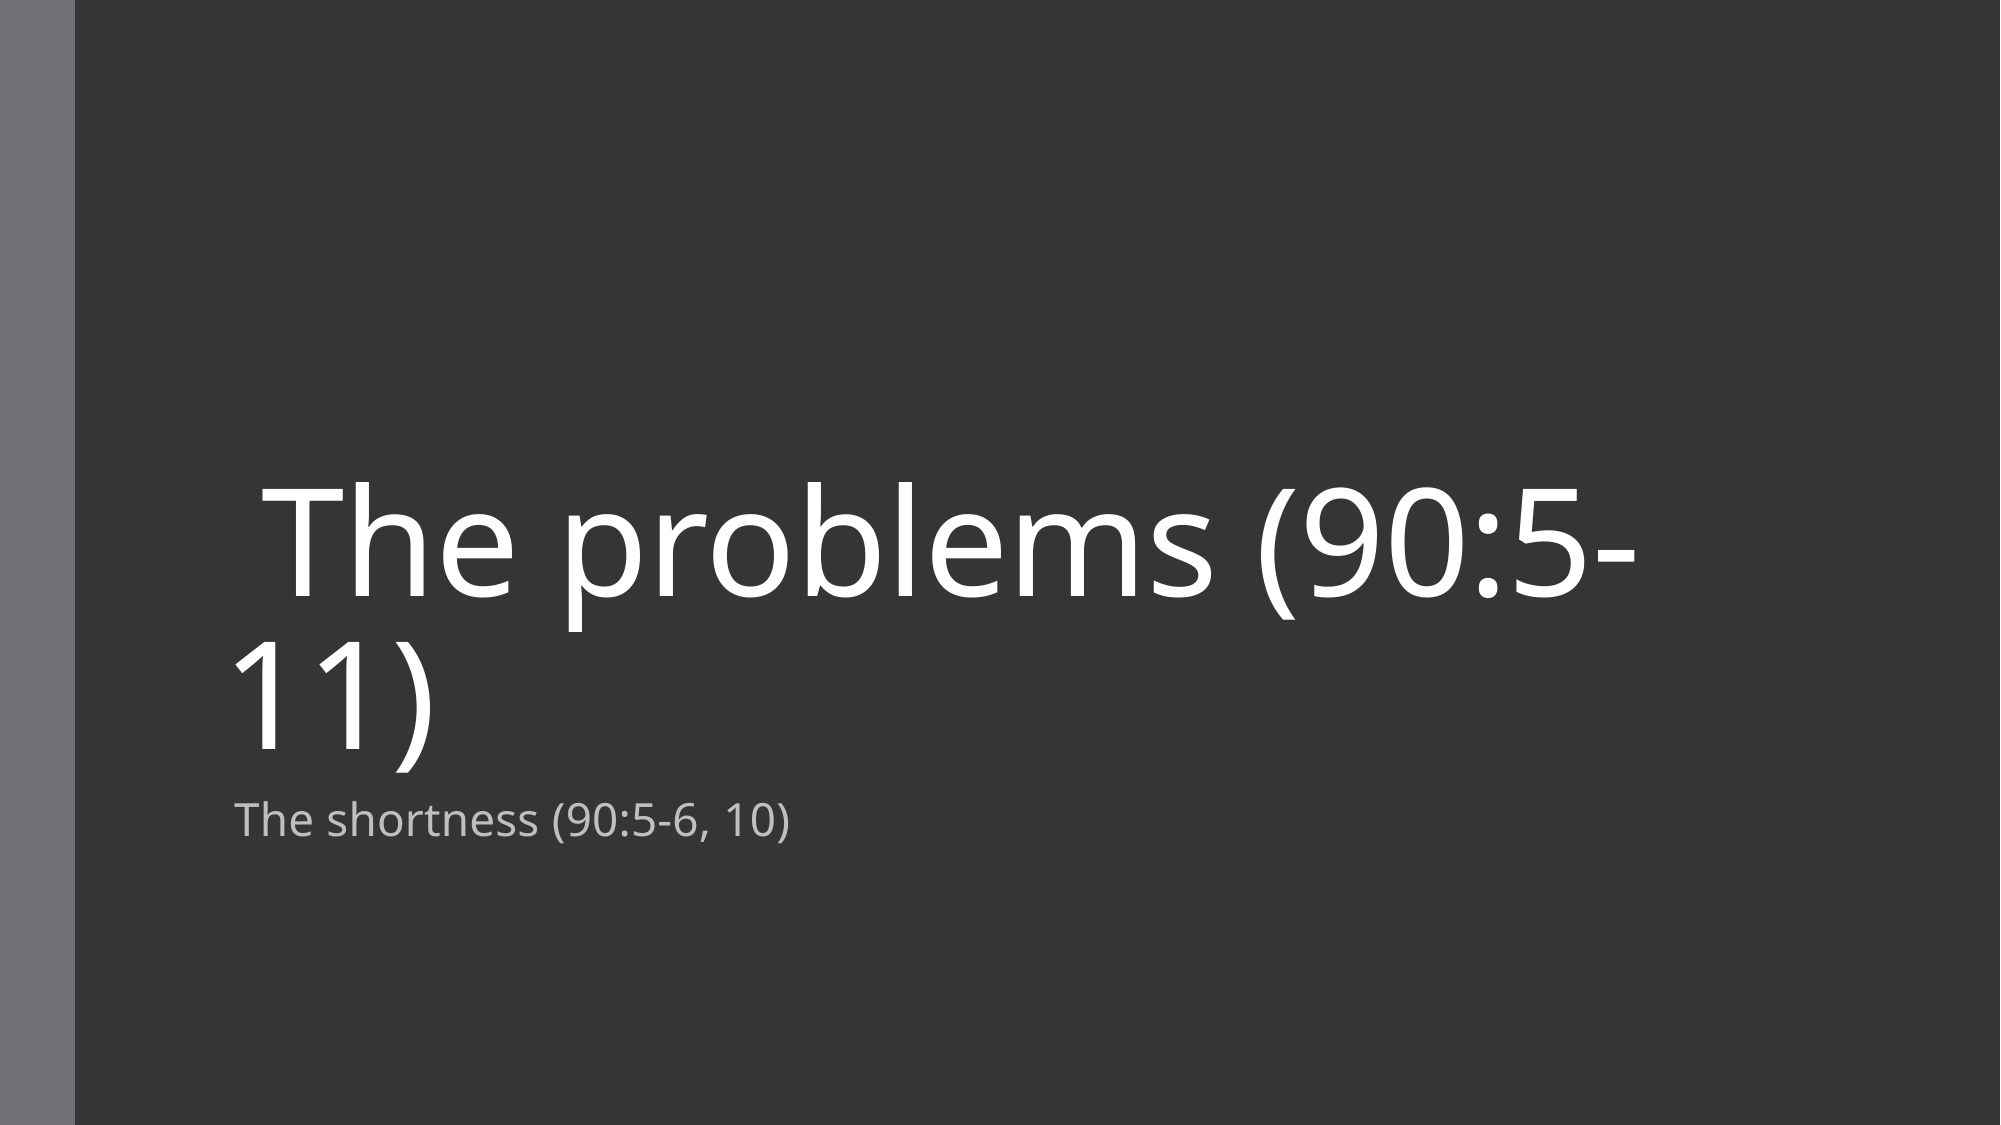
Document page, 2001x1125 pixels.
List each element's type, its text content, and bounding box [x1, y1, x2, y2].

subtitle The shortness (90:5-6, 10) [206, 787, 1752, 1066]
title The problems (90:5-11) [206, 124, 1752, 787]
